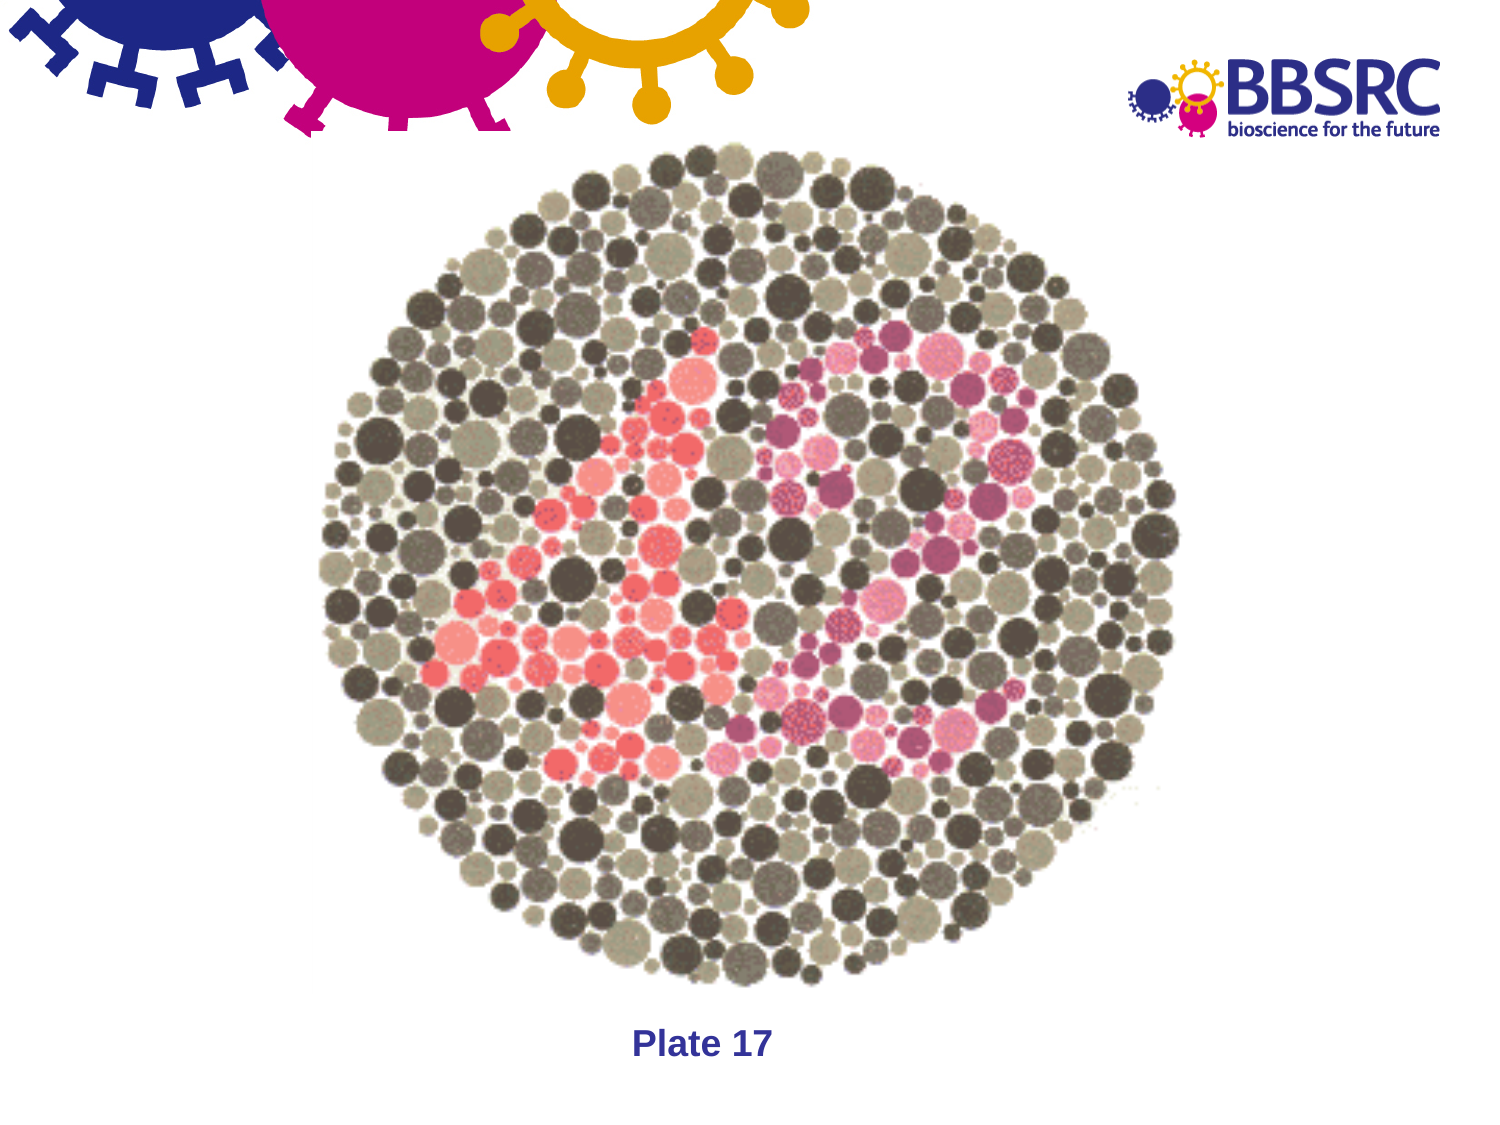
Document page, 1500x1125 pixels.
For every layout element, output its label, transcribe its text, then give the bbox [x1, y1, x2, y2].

text_box Plate 17 [383, 1011, 1022, 1072]
picture [311, 131, 1189, 994]
